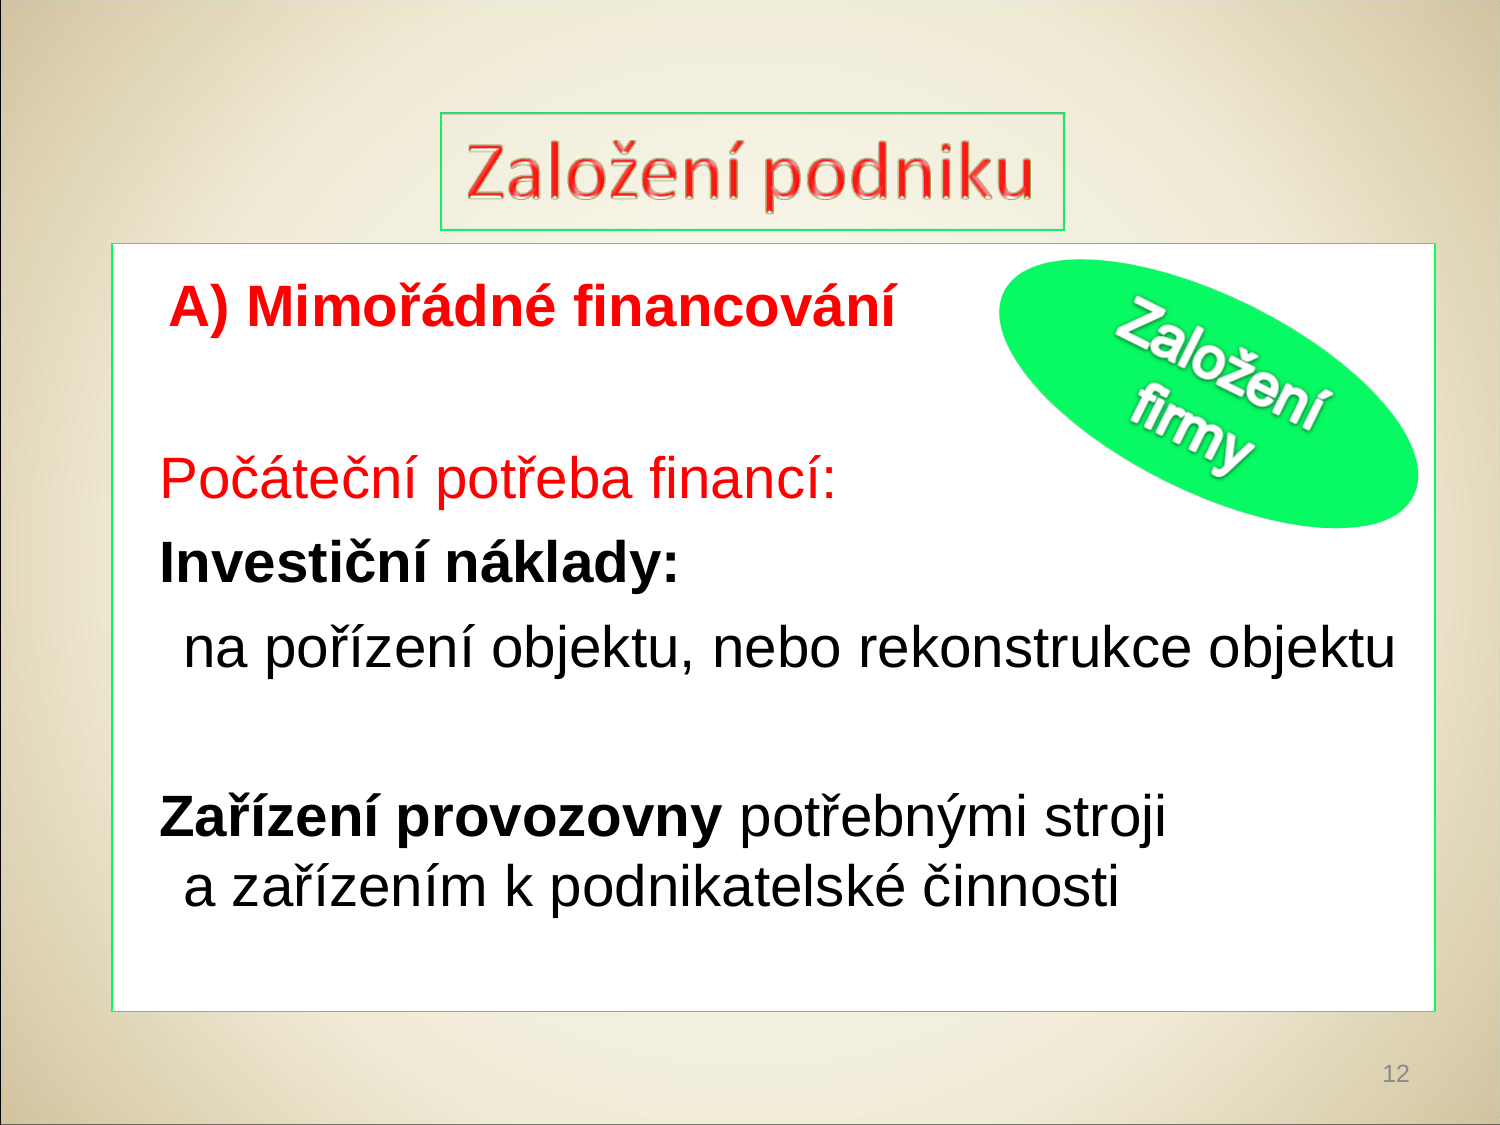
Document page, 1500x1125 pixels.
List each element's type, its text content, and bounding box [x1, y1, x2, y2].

text_box <číslo> [1074, 1042, 1426, 1103]
list A) Mimořádné financování Počáteční potřeba financí: Investiční náklady: na pořízení objektu, nebo rekonstrukce objektu Zařízení provozovny potřebnými stroji a zařízením k podnikatelské činnosti [112, 243, 1436, 1012]
picture [0, 0, 1500, 1125]
